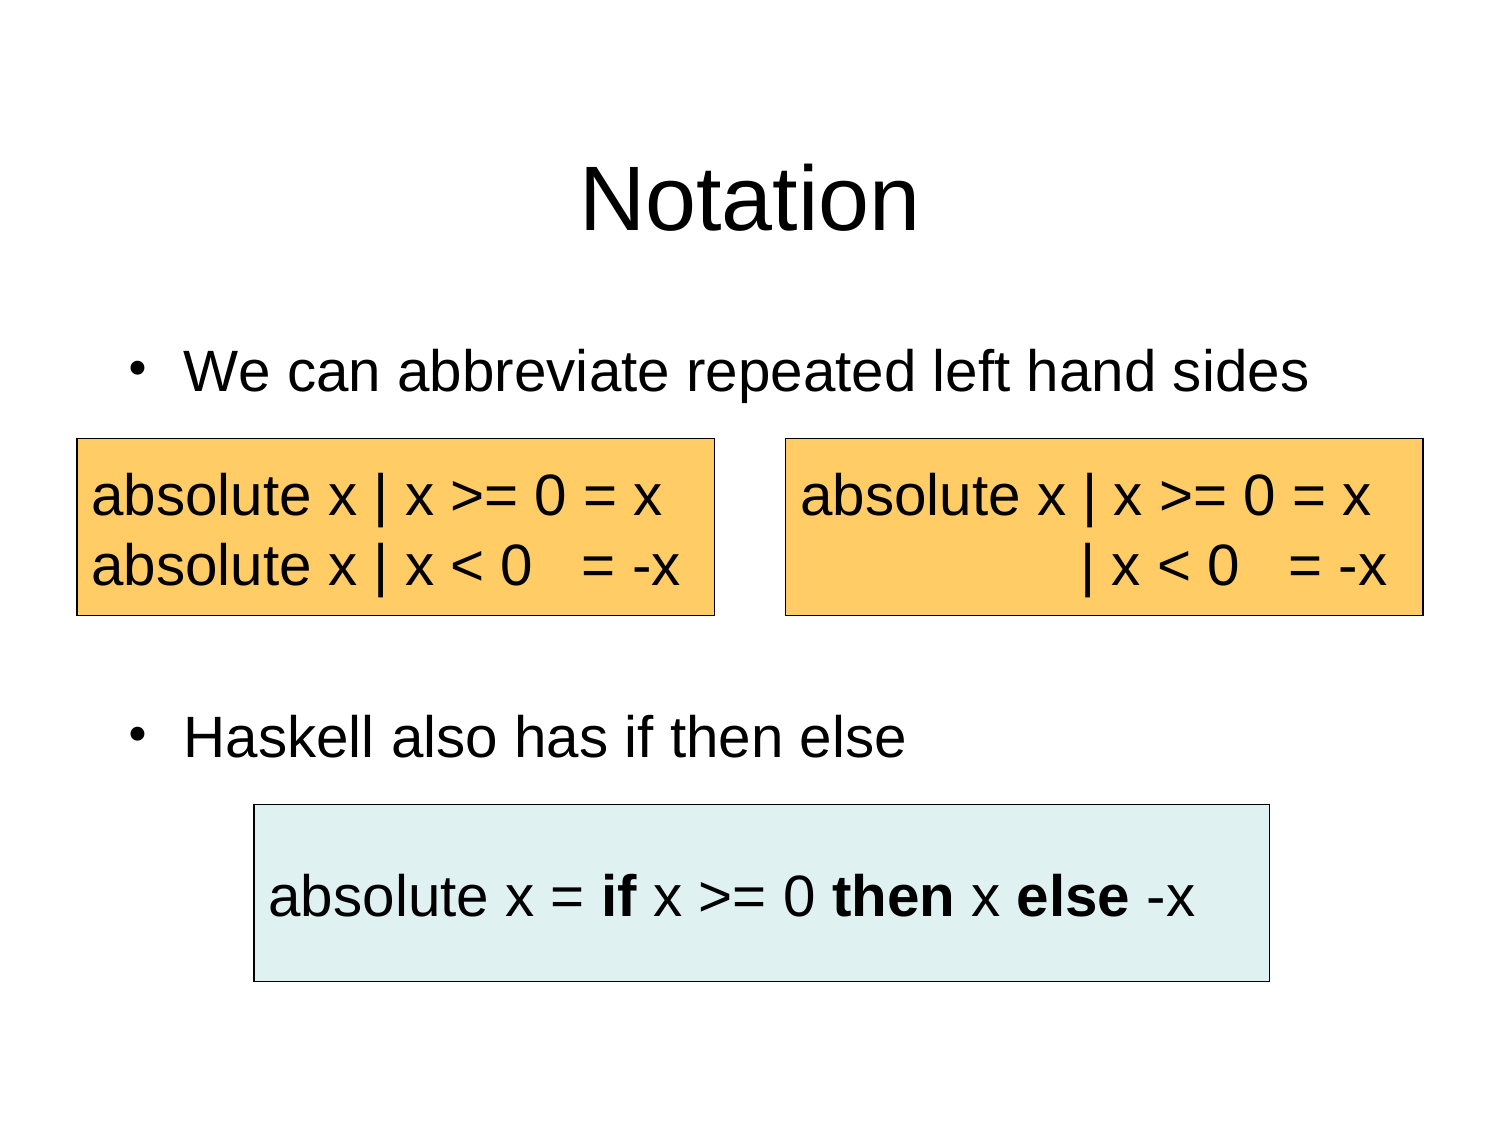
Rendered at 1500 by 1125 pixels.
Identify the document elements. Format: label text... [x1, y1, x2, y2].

text_box absolute x = if x >= 0 then x else -x [253, 804, 1270, 982]
list We can abbreviate repeated left hand sides Haskell also has if then else [112, 324, 1388, 1000]
text_box absolute x | x >= 0 = x absolute x | x < 0 = -x [76, 438, 715, 616]
title Notation [112, 99, 1388, 288]
text_box absolute x | x >= 0 = x | x < 0 = -x [785, 438, 1424, 616]
